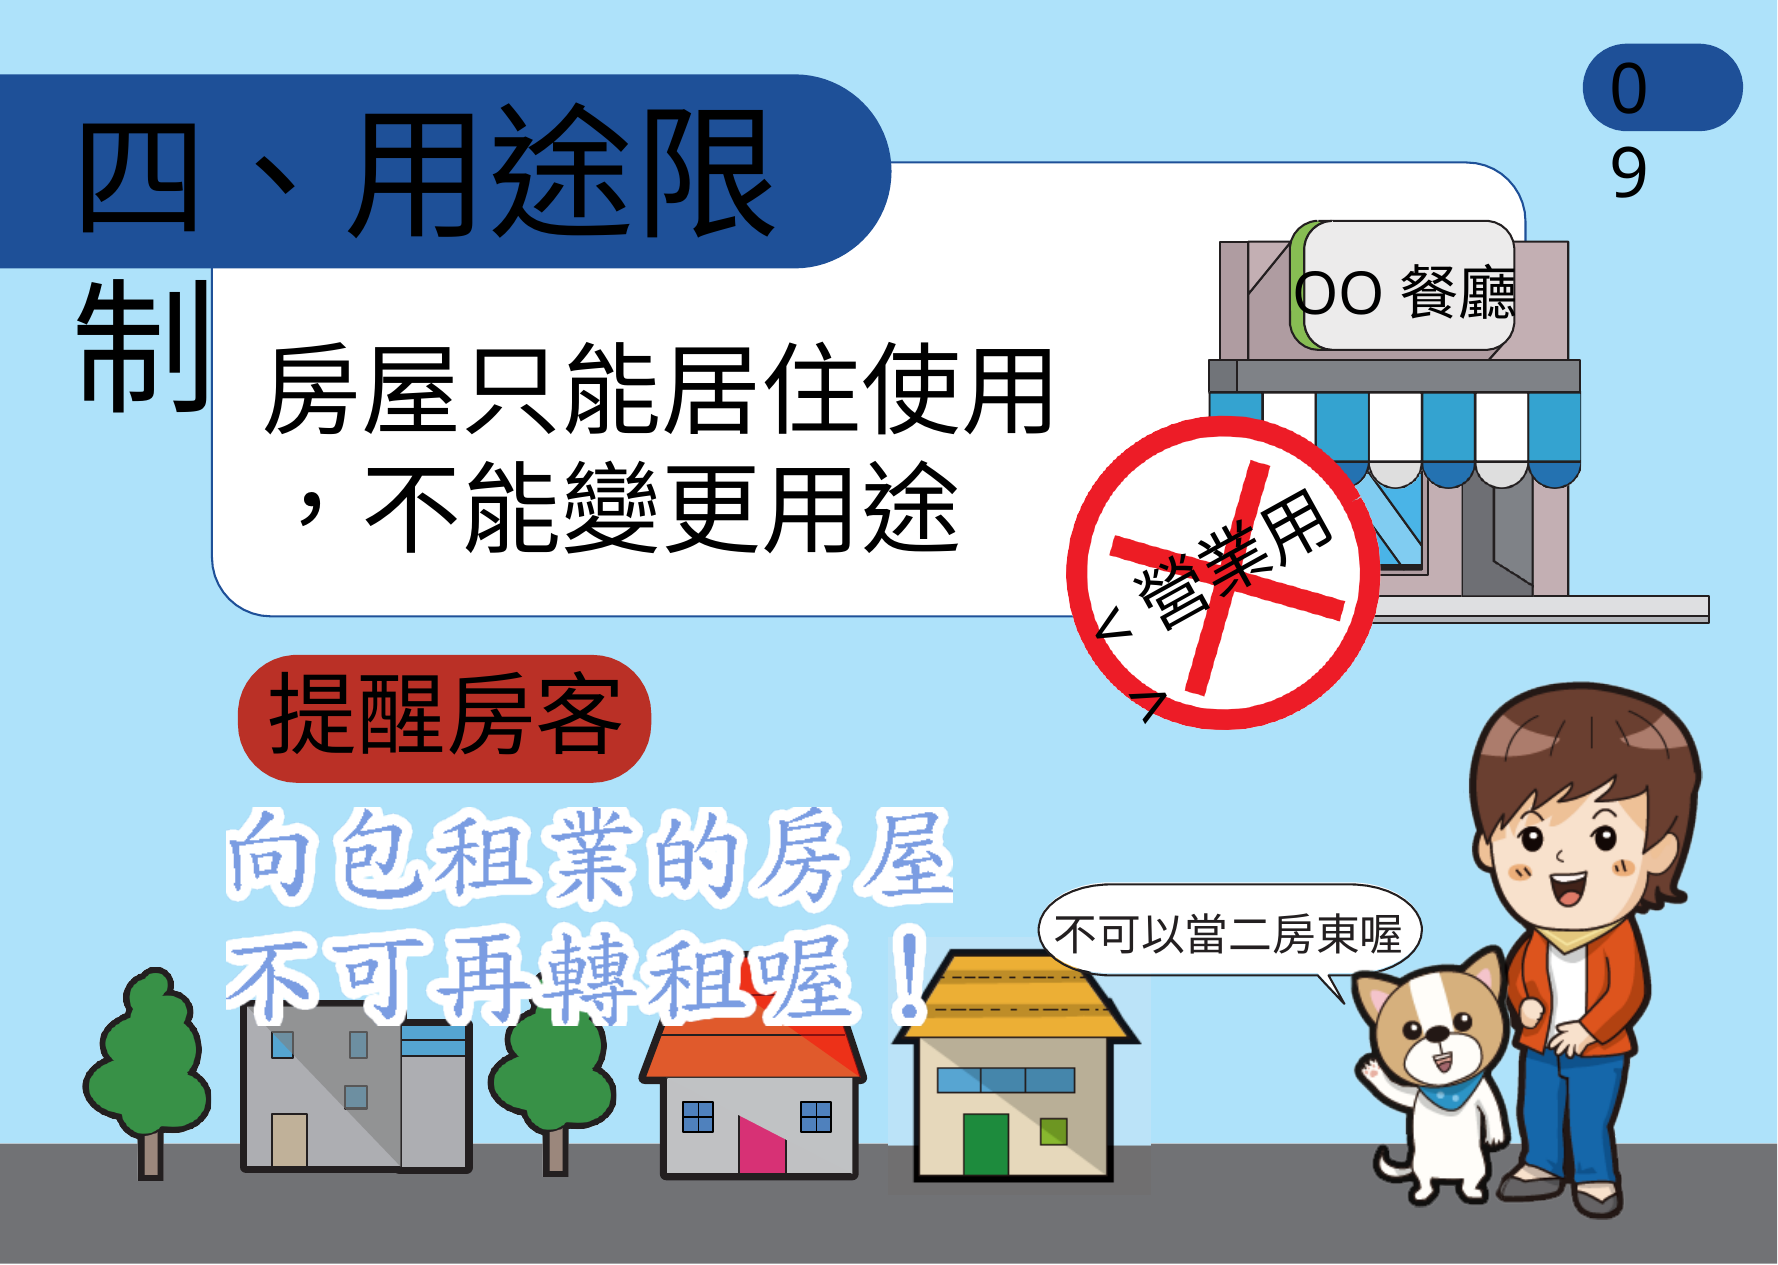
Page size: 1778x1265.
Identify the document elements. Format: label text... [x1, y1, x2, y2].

text_box 09 [1607, 44, 1683, 212]
text_box 提醒房客 [226, 658, 1031, 766]
text_box OO餐廳 房屋只能居住使用 ，不能變更用途 [259, 254, 1519, 566]
text_box 不可以當二房東喔 [1051, 906, 1409, 960]
text_box 四、用途限制 [69, 80, 821, 431]
text_box [0, 0, 1778, 1264]
text_box <營業用> [1071, 458, 1408, 746]
picture [1349, 681, 1703, 1220]
picture [226, 807, 1151, 1195]
